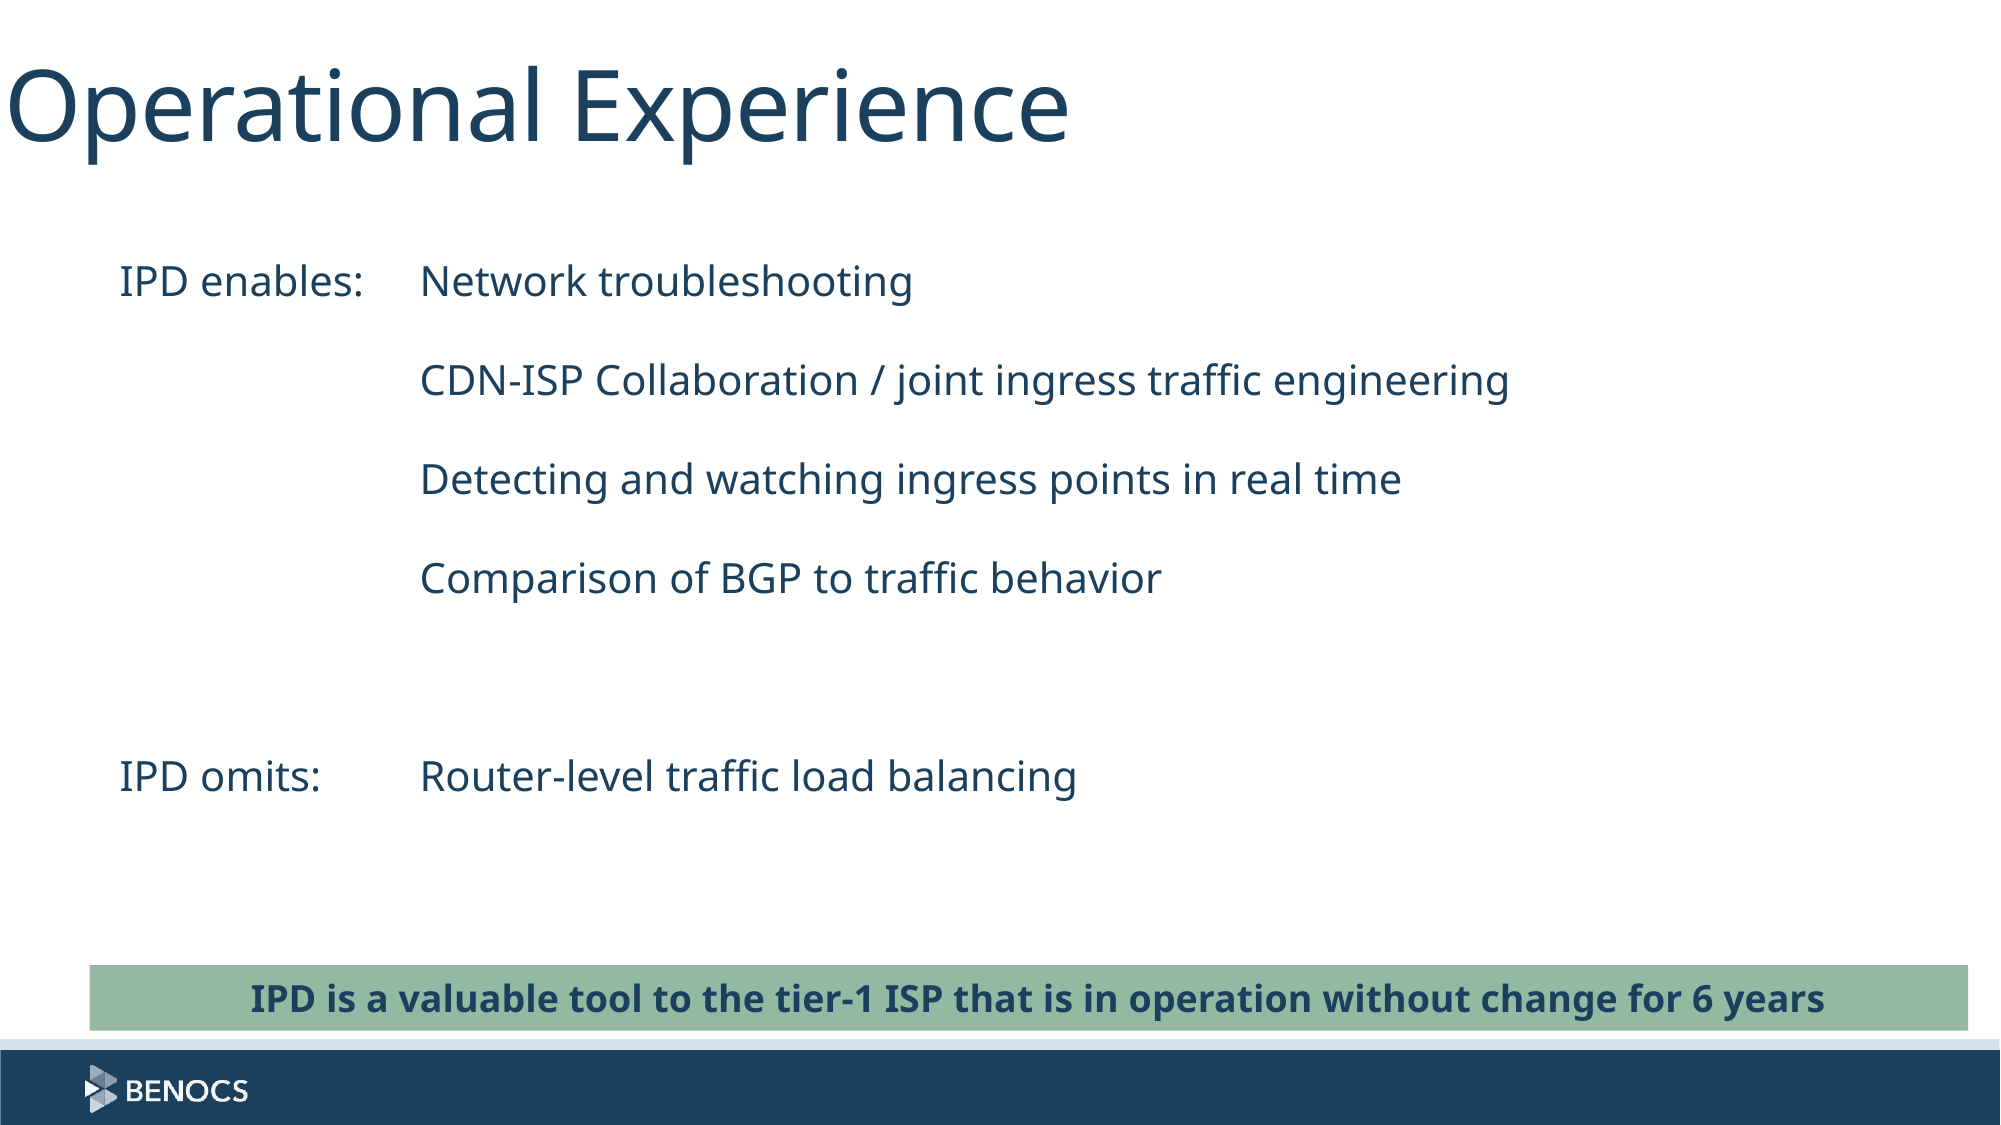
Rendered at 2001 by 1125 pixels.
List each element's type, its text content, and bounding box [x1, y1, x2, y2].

text_box IPD enables: Network troubleshooting CDN-ISP Collaboration / joint ingress traffic engineering Detecting and watching ingress points in real time Comparison of BGP to traffic behavior IPD omits: Router-level traffic load balancing [115, 250, 1516, 805]
picture [84, 1063, 248, 1114]
text_box IPD is a valuable tool to the tier-1 ISP that is in operation without change for 6 years [246, 970, 1832, 1025]
text_box [89, 965, 1969, 1031]
title Operational Experience [0, 52, 1803, 191]
